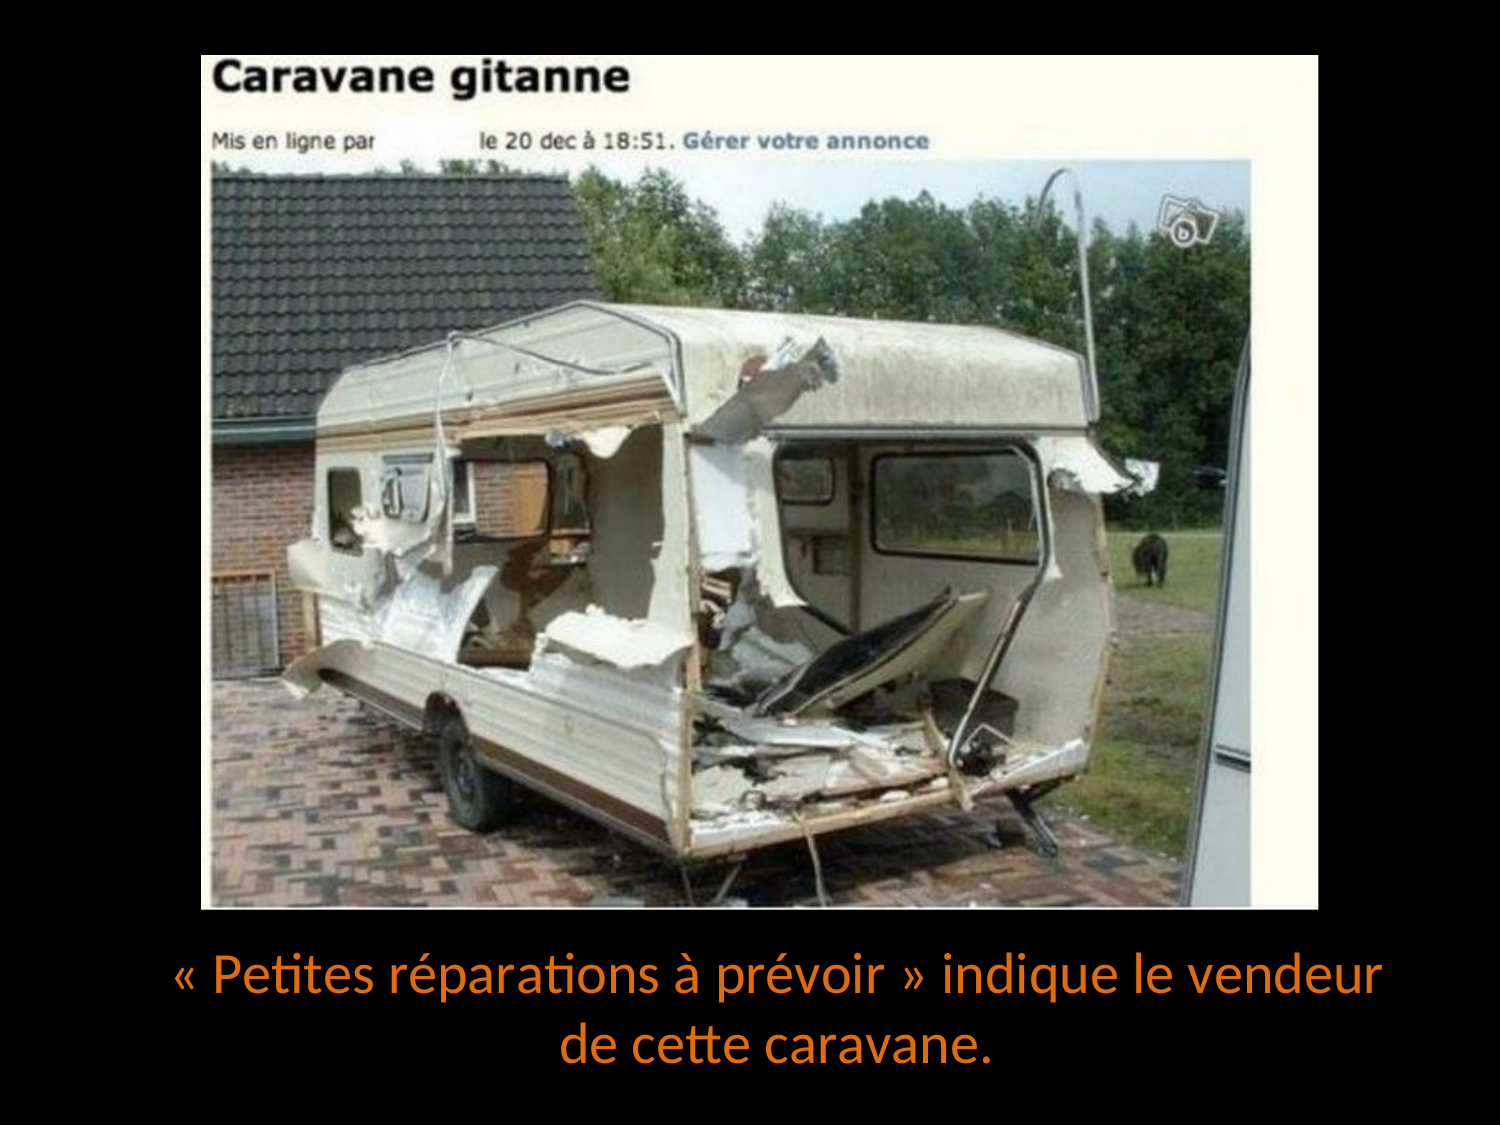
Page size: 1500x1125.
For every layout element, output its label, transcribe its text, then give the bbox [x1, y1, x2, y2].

list « Petites réparations à prévoir » indique le vendeur de cette caravane. [152, 927, 1402, 1089]
picture [201, 55, 1319, 910]
